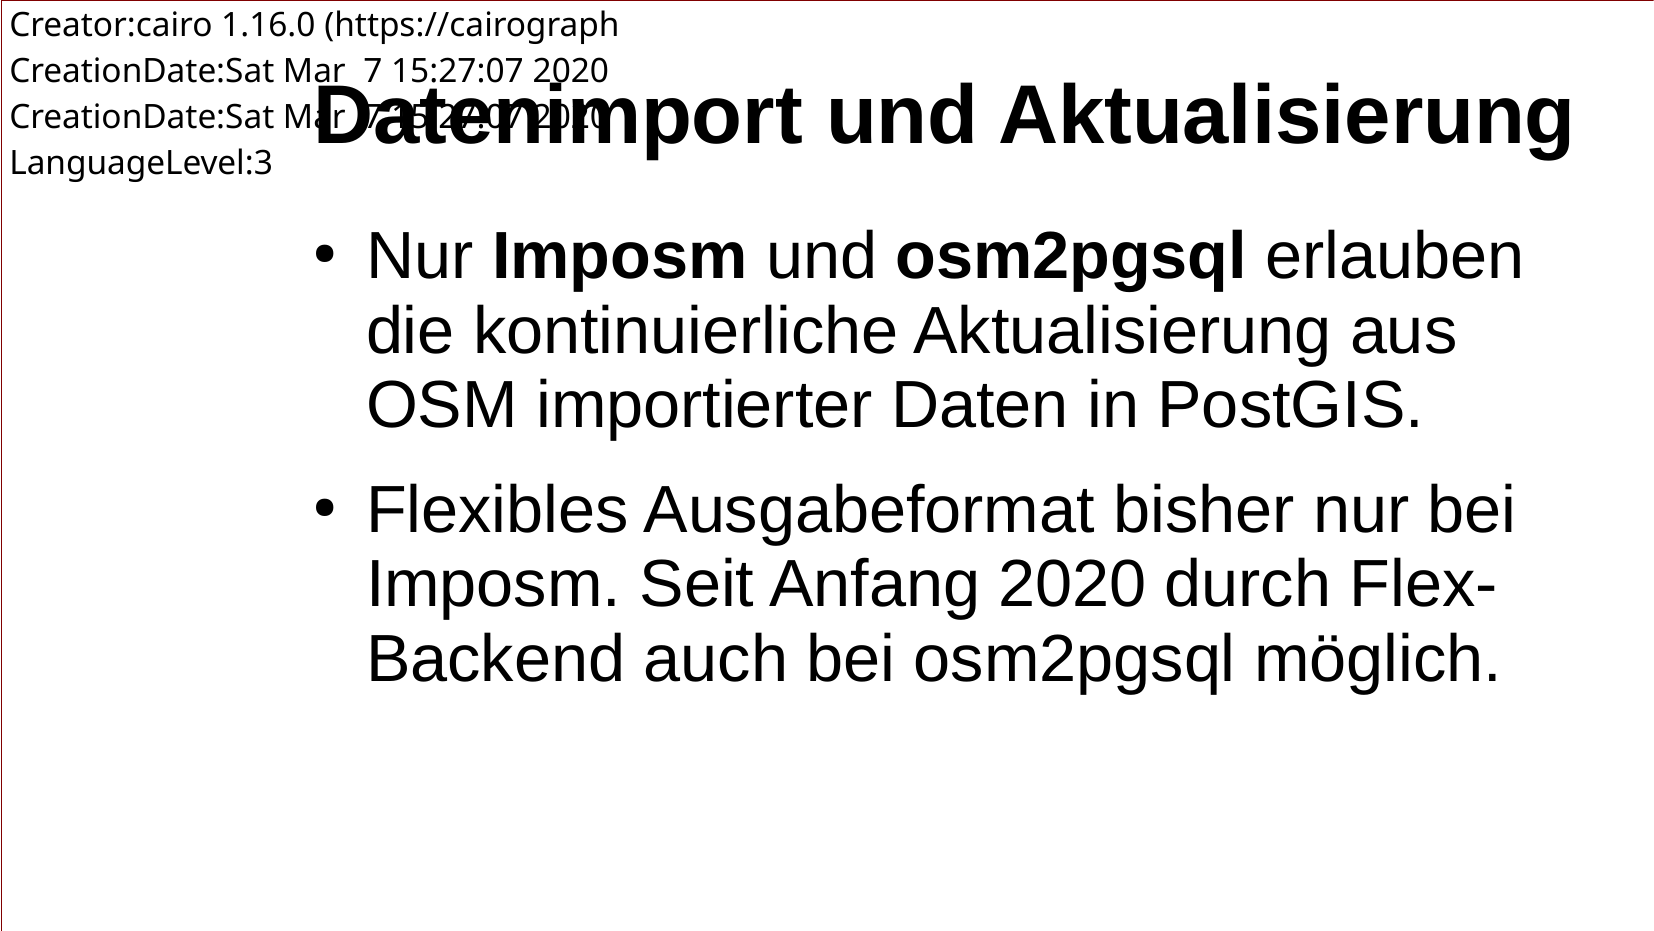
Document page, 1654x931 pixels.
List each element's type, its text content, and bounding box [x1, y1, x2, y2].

title Datenimport und Aktualisierung [295, 37, 1595, 193]
list Nur Imposm und osm2pgsql erlauben die kontinuierliche Aktualisierung aus OSM importierter Daten in PostGIS. Flexibles Ausgabeformat bisher nur bei Imposm. Seit Anfang 2020 durch Flex-Backend auch bei osm2pgsql möglich. [295, 217, 1595, 758]
